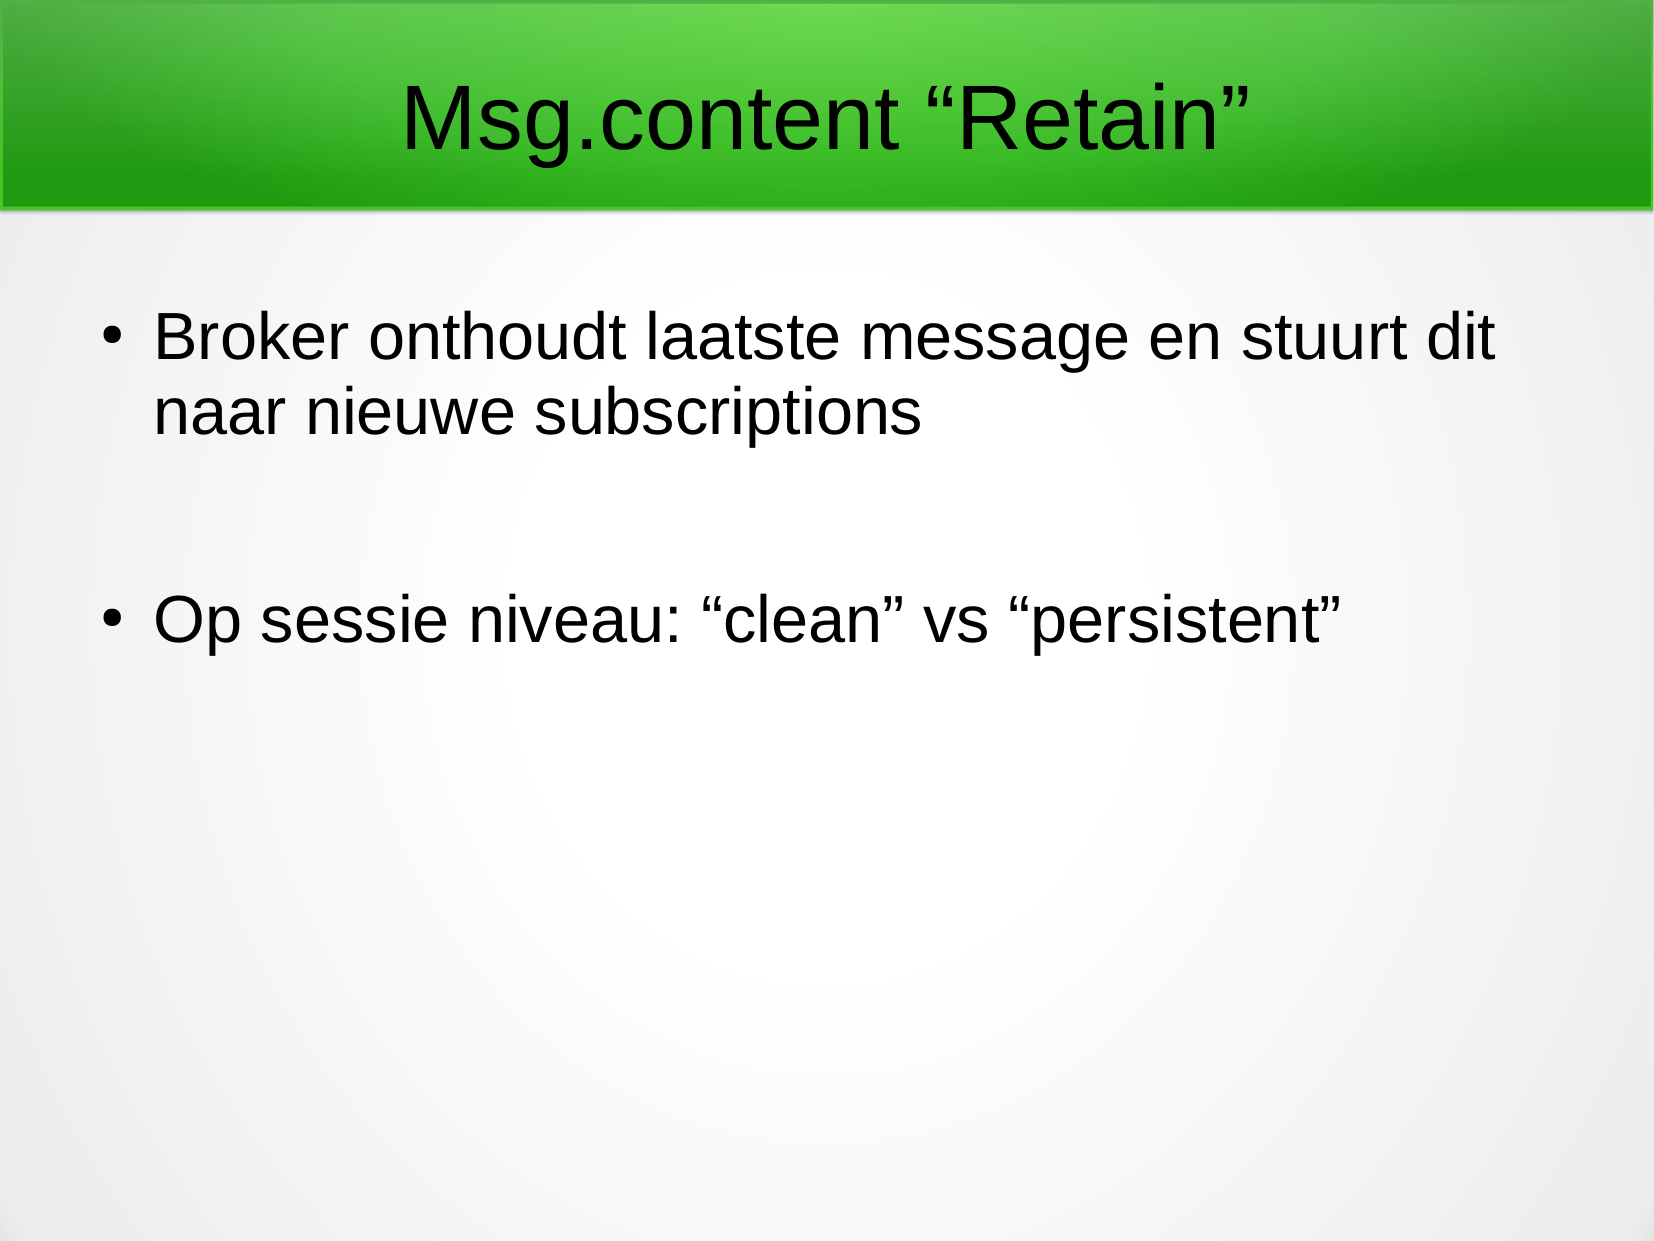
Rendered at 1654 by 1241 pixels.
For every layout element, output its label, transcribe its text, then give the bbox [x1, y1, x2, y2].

list Broker onthoudt laatste message en stuurt dit naar nieuwe subscriptions Op sessie niveau: “clean” vs “persistent” [82, 299, 1571, 1019]
title Msg.content “Retain” [82, 47, 1571, 189]
